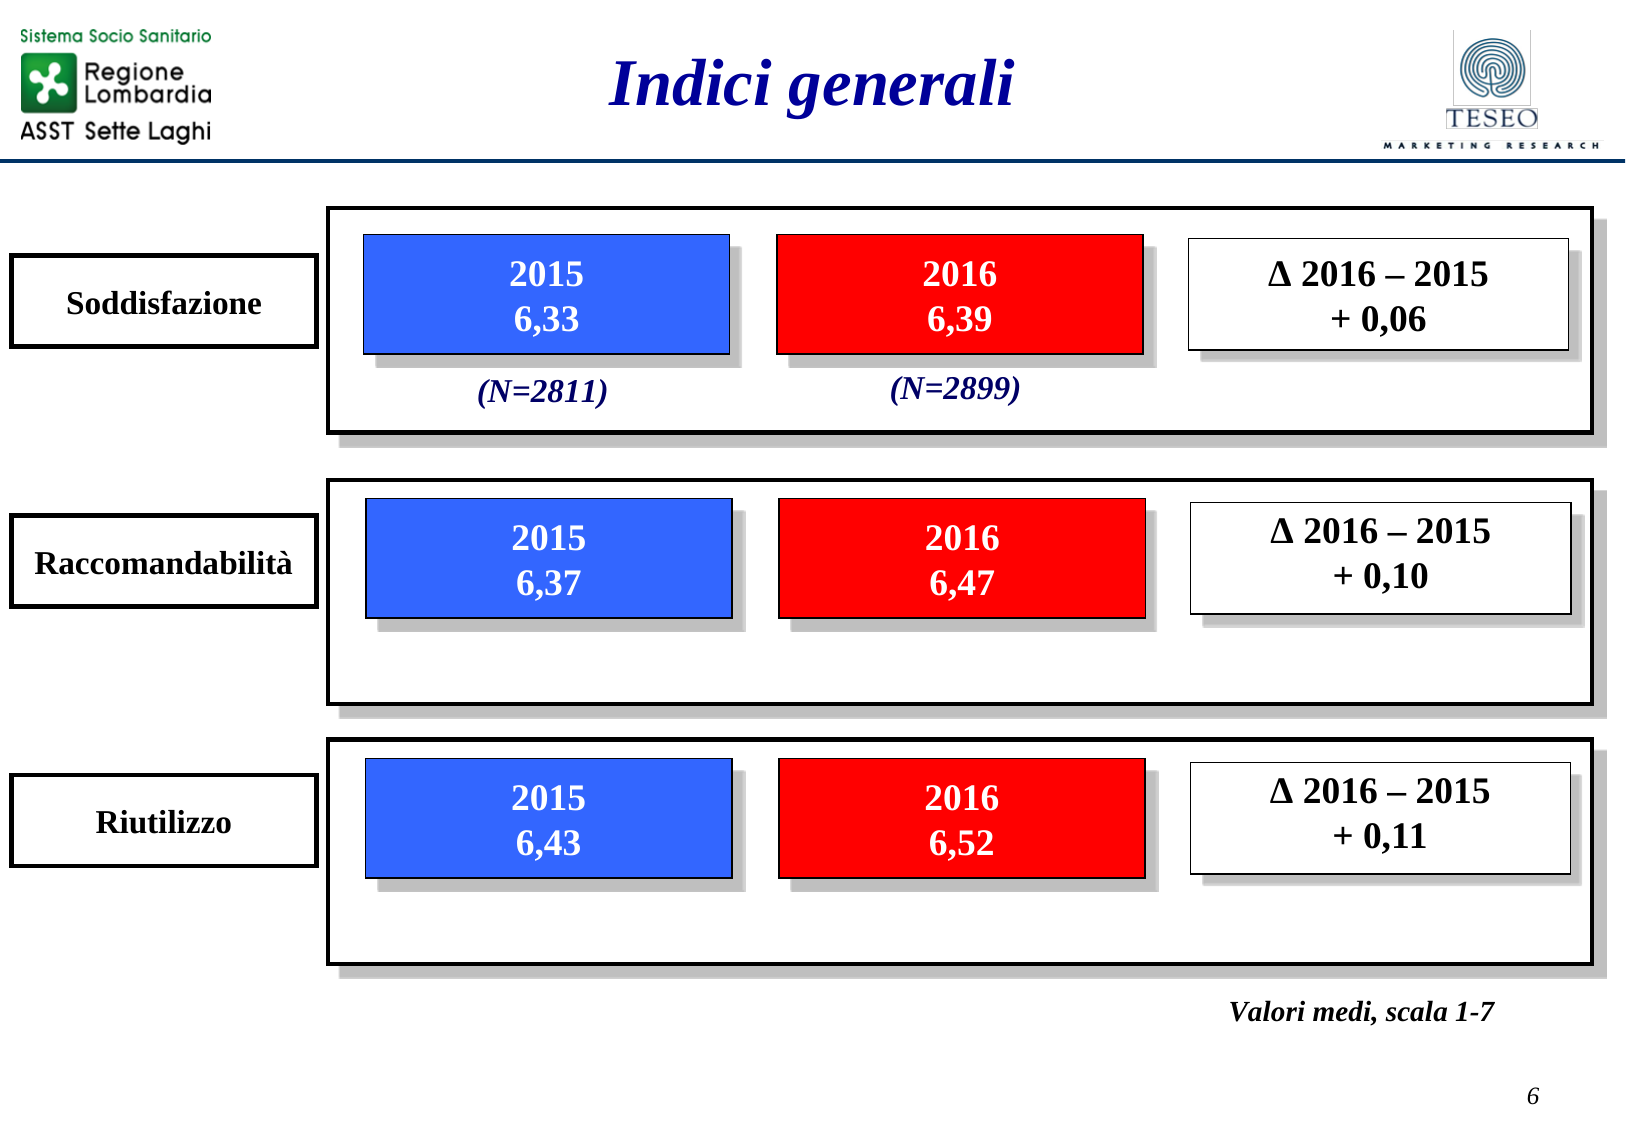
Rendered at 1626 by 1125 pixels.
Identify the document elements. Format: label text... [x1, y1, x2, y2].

text_box [328, 479, 1592, 705]
picture [1381, 30, 1604, 149]
text_box 2015 6,33 [363, 234, 730, 354]
text_box [328, 739, 1592, 965]
text_box [328, 208, 1592, 433]
text_box (N=2811) [461, 361, 624, 418]
text_box 2016 6,52 [778, 758, 1146, 878]
picture [21, 26, 211, 148]
text_box Δ 2016 – 2015 + 0,10 [1190, 502, 1571, 614]
text_box Valori medi, scala 1-7 [1213, 984, 1510, 1036]
text_box Indici generali [196, 16, 1429, 142]
text_box 2016 6,47 [779, 498, 1146, 619]
text_box 2015 6,37 [365, 498, 733, 619]
text_box 2016 6,39 [776, 234, 1143, 354]
text_box Δ 2016 – 2015 + 0,11 [1190, 762, 1571, 874]
text_box Δ 2016 – 2015 + 0,06 [1188, 238, 1569, 351]
text_box Soddisfazione [11, 255, 317, 347]
text_box 2015 6,43 [365, 758, 732, 878]
text_box Raccomandabilità [11, 515, 317, 607]
text_box (N=2899) [874, 358, 1037, 415]
text_box Riutilizzo [11, 774, 317, 867]
